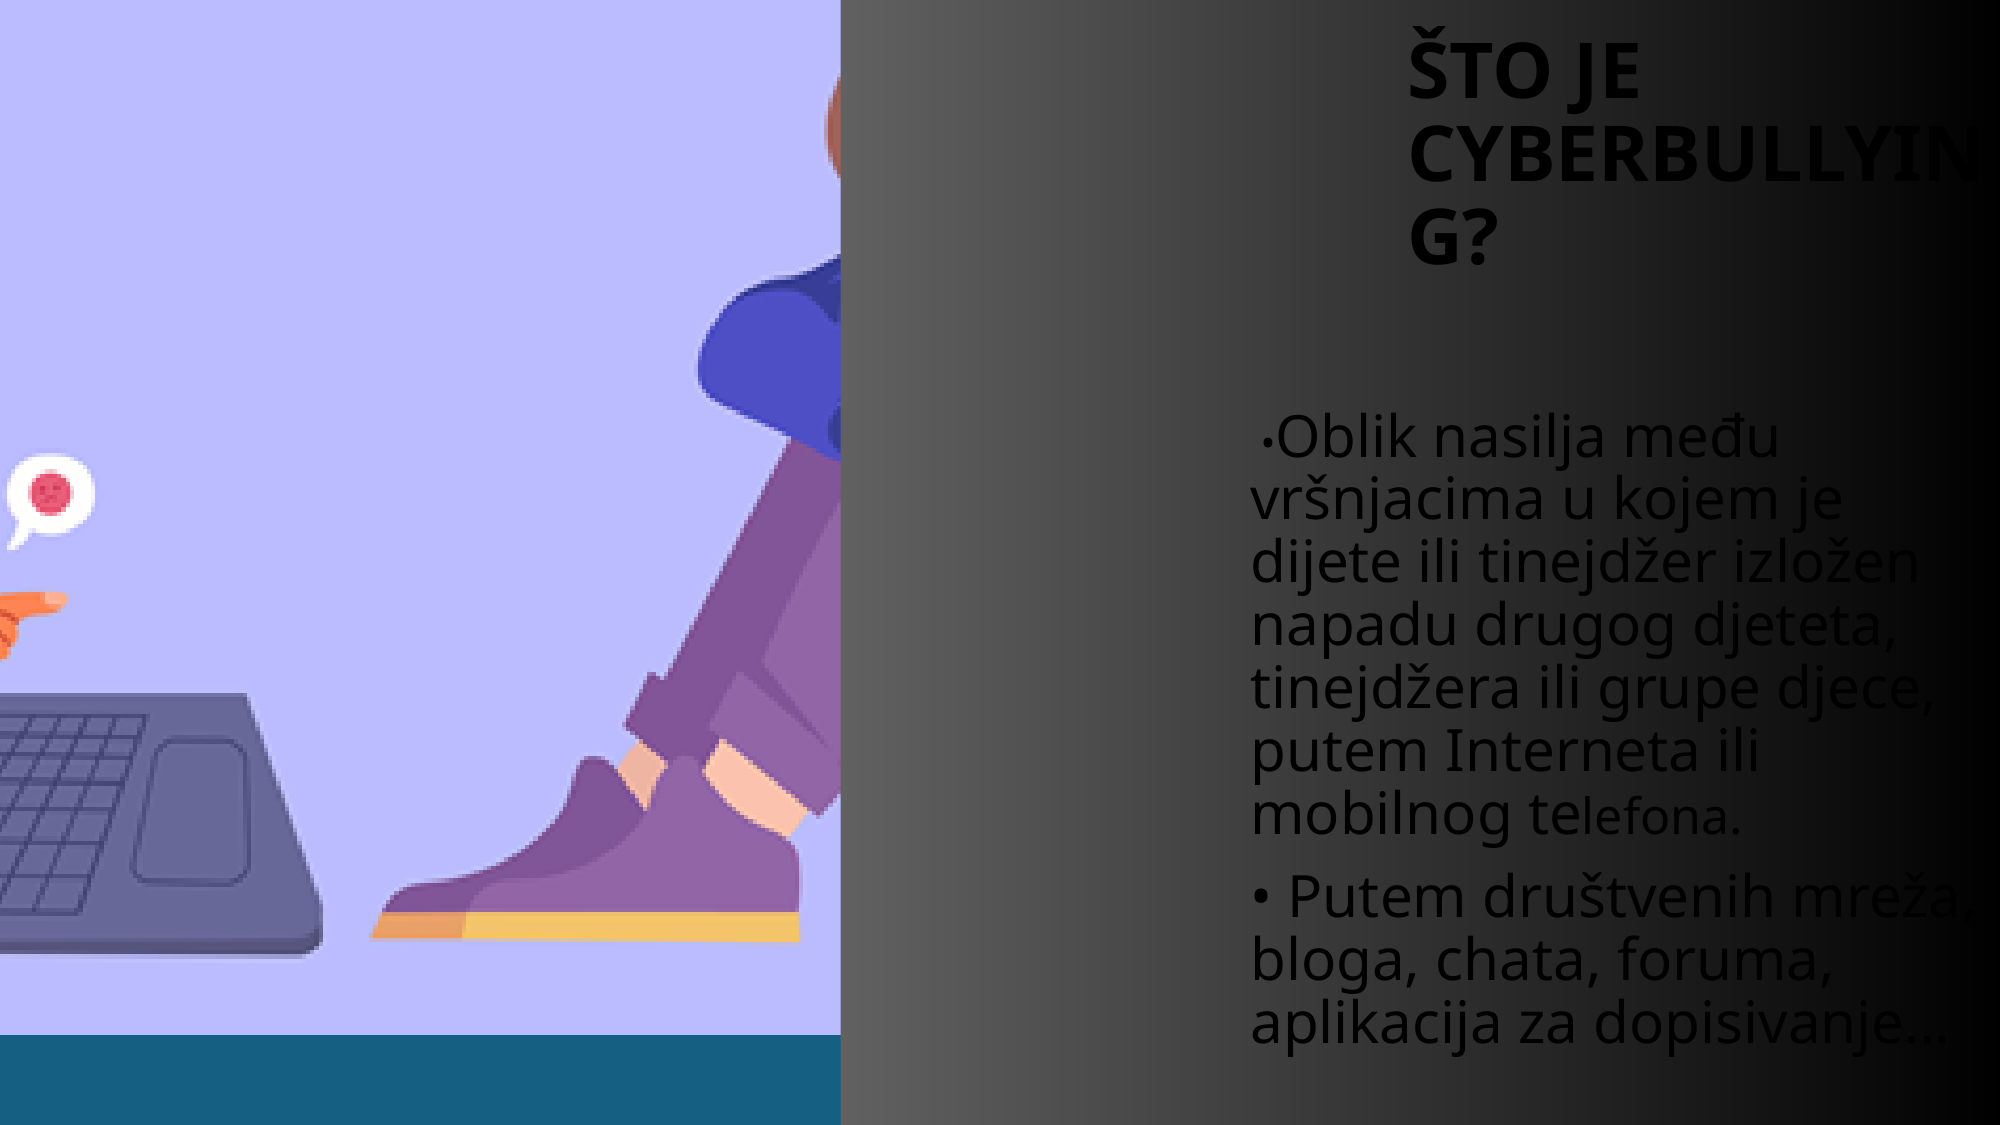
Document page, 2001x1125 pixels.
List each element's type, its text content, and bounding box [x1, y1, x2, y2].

picture [0, 0, 841, 1035]
text_box [0, 0, 2000, 1125]
title ŠTO JE CYBERBULLYING? [1392, 0, 2000, 313]
list •Oblik nasilja među vršnjacima u kojem je dijete ili tinejdžer izložen napadu drugog djeteta, tinejdžera ili grupe djece, putem Interneta ili mobilnog telefona. • Putem društvenih mreža, bloga, chata, foruma, aplikacija za dopisivanje… [1235, 399, 2000, 1125]
